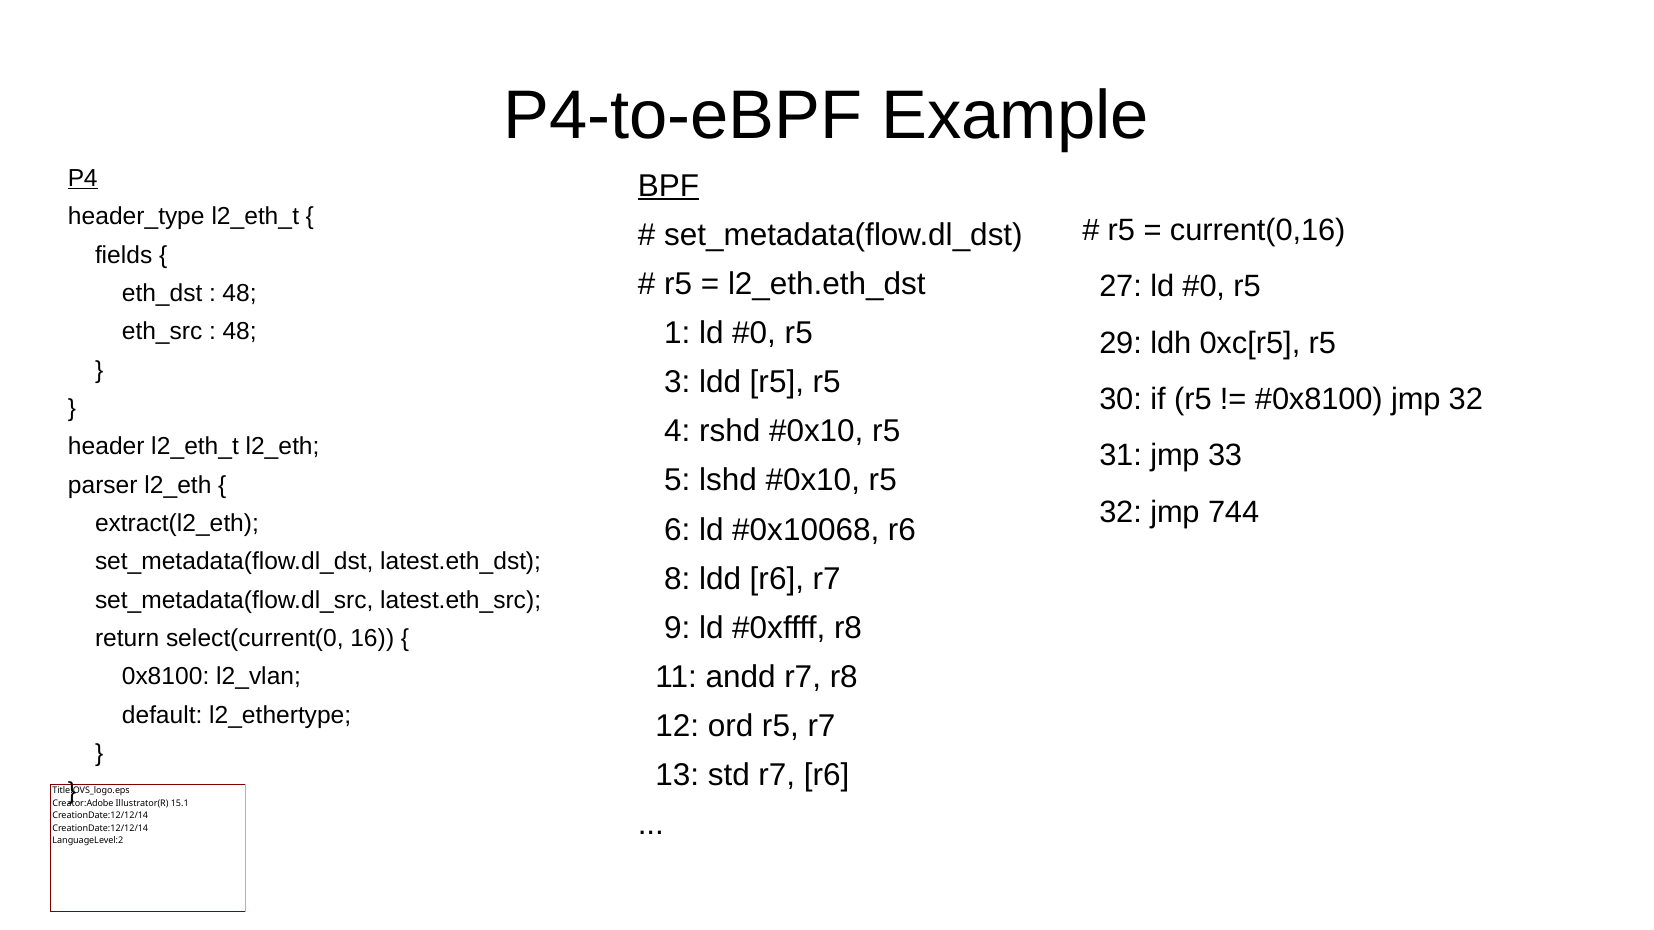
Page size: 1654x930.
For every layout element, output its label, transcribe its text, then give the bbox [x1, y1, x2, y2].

list # r5 = current(0,16) 27: ld #0, r5 29: ldh 0xc[r5], r5 30: if (r5 != #0x8100) jmp 32 31: jmp 33 32: jmp 744 [1082, 212, 1546, 753]
title P4-to-eBPF Example [82, 36, 1571, 193]
list P4 header_type l2_eth_t { fields { eth_dst : 48; eth_src : 48; } } header l2_eth_t l2_eth; parser l2_eth { extract(l2_eth); set_metadata(flow.dl_dst, latest.eth_dst); set_metadata(flow.dl_src, latest.eth_src); return select(current(0, 16)) { 0x8100: l2_vlan; default: l2_ethertype; } } [67, 164, 627, 807]
list BPF # set_metadata(flow.dl_dst) # r5 = l2_eth.eth_dst 1: ld #0, r5 3: ldd [r5], r5 4: rshd #0x10, r5 5: lshd #0x10, r5 6: ld #0x10068, r6 8: ldd [r6], r7 9: ld #0xffff, r8 11: andd r7, r8 12: ord r5, r7 13: std r7, [r6] ... [637, 167, 1037, 845]
